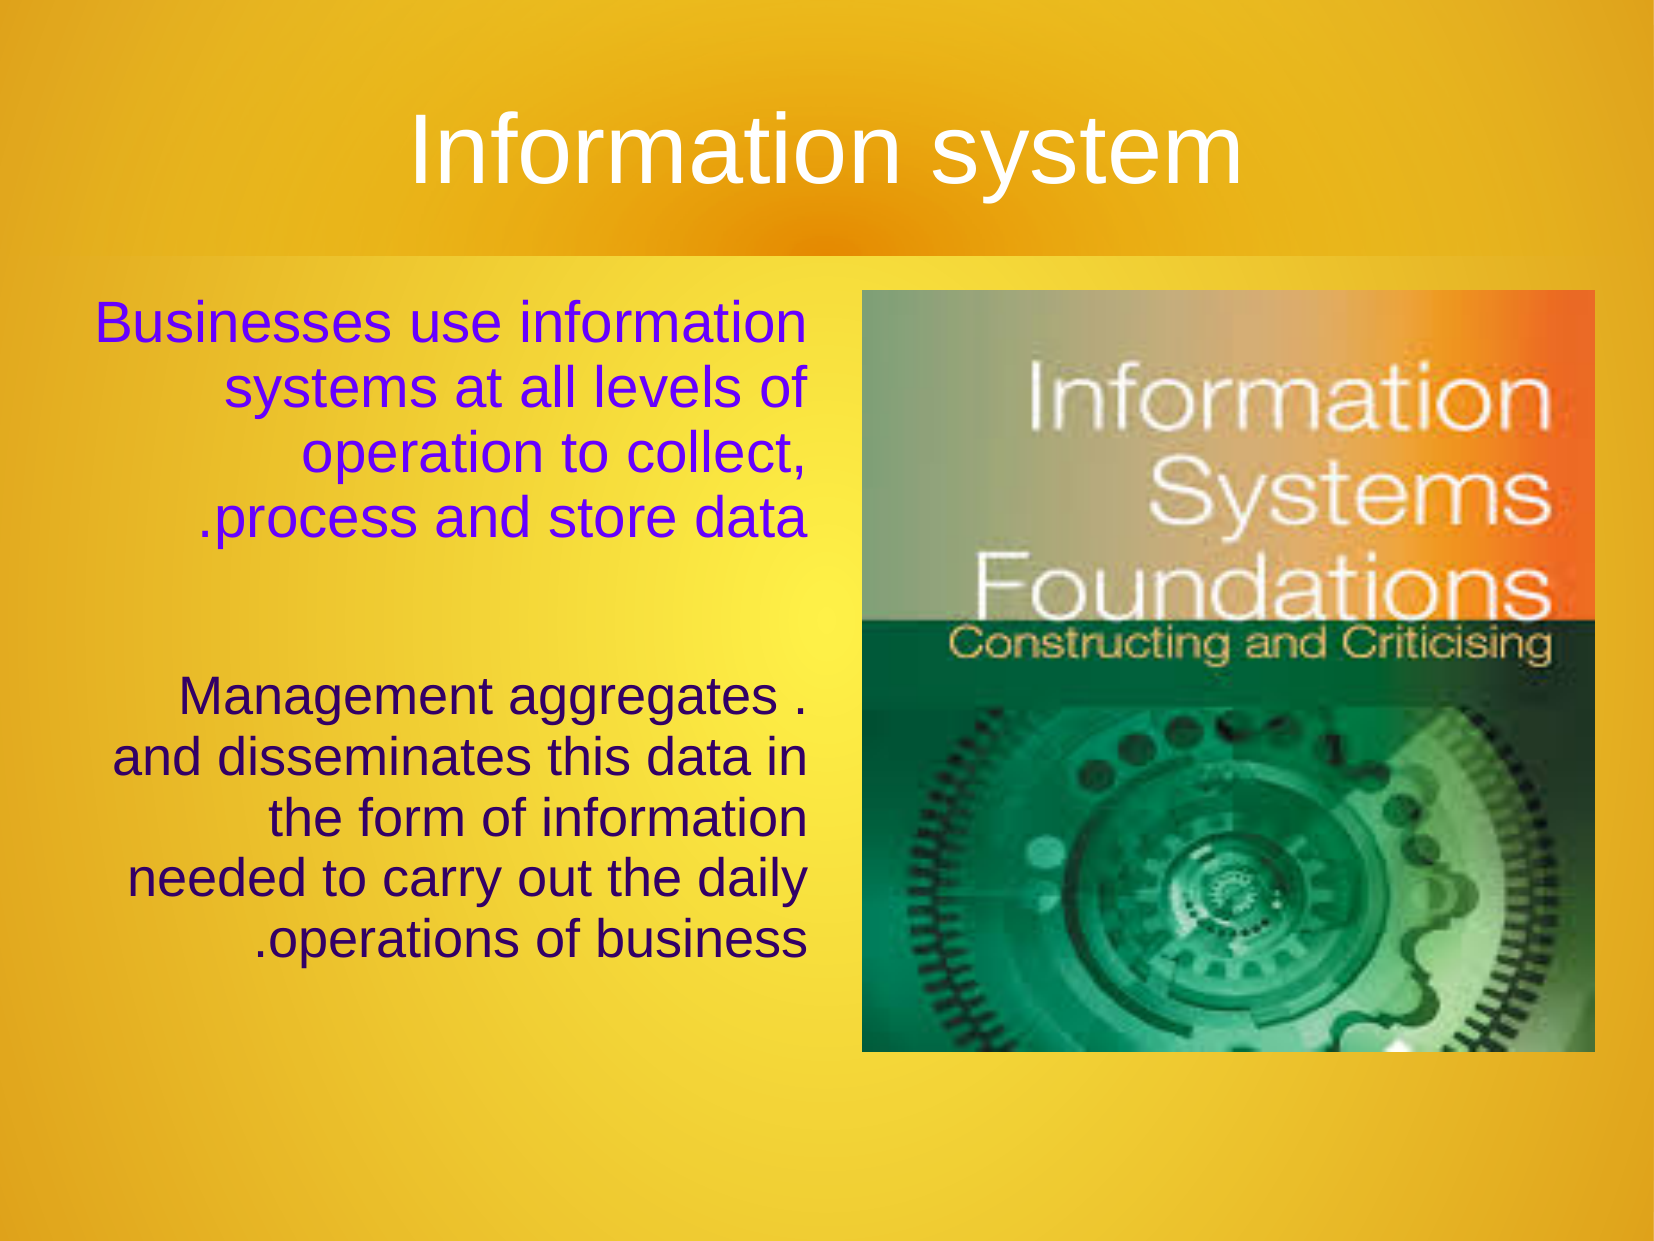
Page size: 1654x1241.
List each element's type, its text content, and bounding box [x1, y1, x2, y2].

title Information system [82, 47, 1571, 252]
list Businesses use information systems at all levels of operation to collect, process and store data. [82, 290, 809, 634]
list . Management aggregates and disseminates this data in the form of information needed to carry out the daily operations of business. [82, 665, 809, 1009]
picture [862, 290, 1595, 1052]
